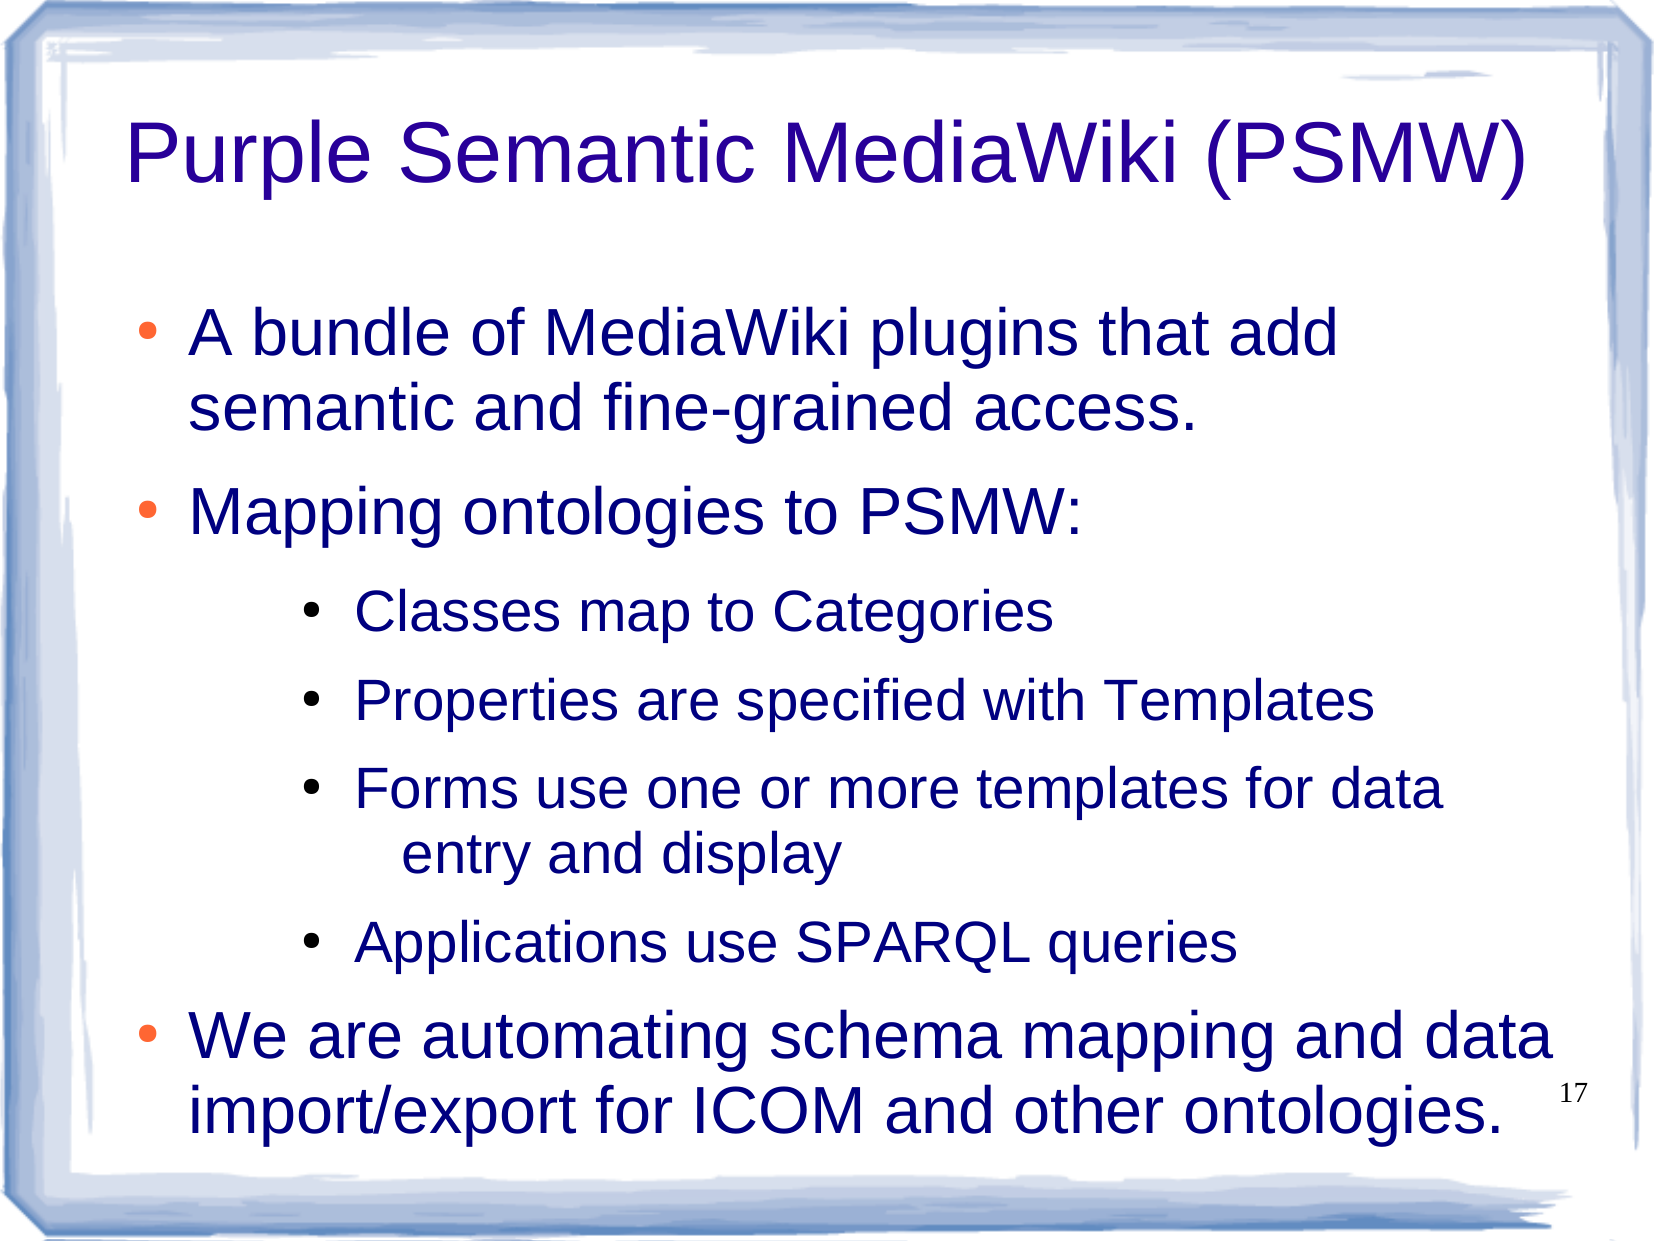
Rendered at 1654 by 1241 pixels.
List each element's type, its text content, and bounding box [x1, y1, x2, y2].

list A bundle of MediaWiki plugins that add semantic and fine-grained access. Mapping ontologies to PSMW: Classes map to Categories Properties are specified with Templates Forms use one or more templates for data entry and display Applications use SPARQL queries We are automating schema mapping and data import/export for ICOM and other ontologies. [118, 295, 1571, 1148]
title Purple Semantic MediaWiki (PSMW) [82, 49, 1571, 257]
picture [0, 0, 1654, 1241]
